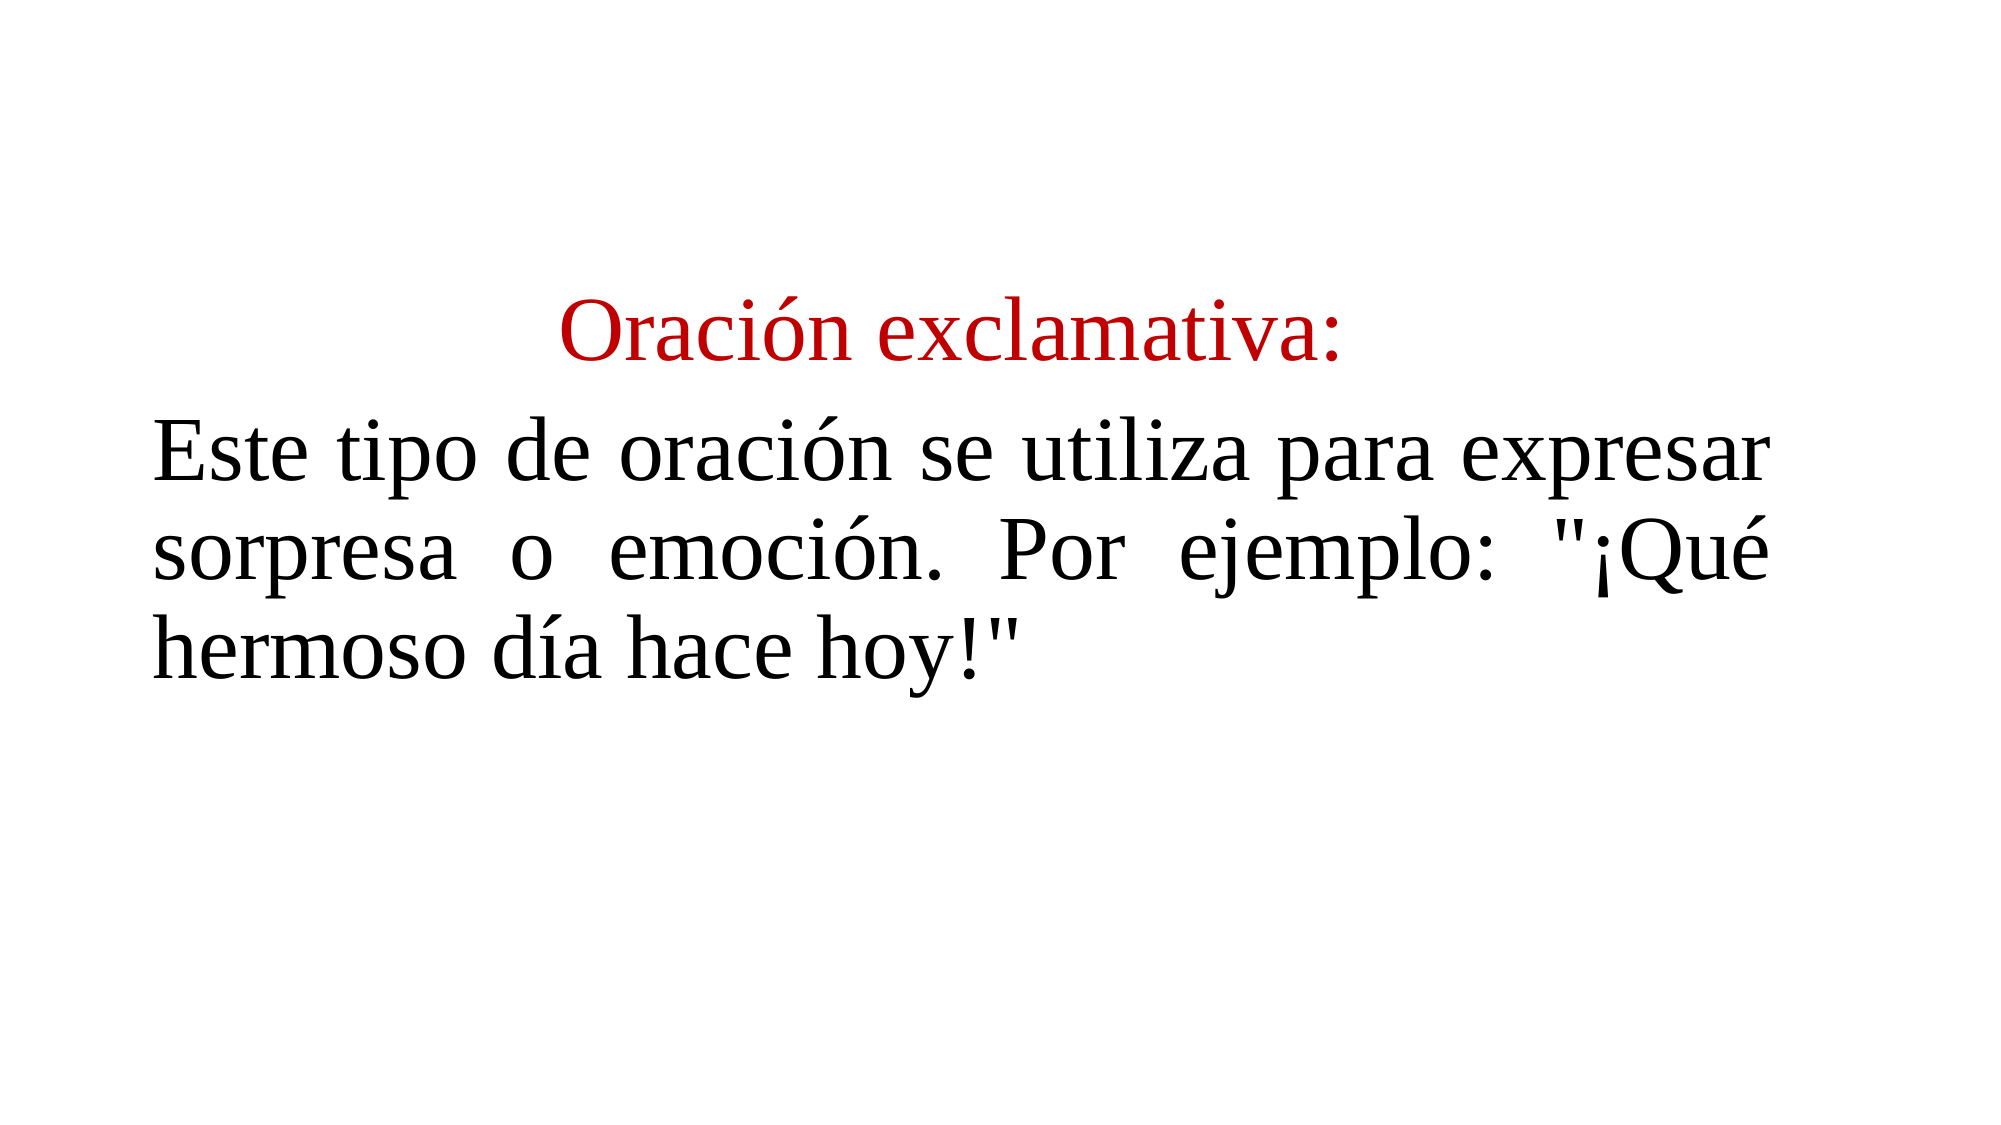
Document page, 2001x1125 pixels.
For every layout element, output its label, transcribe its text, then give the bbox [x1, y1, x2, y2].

list Oración exclamativa: Este tipo de oración se utiliza para expresar sorpresa o emoción. Por ejemplo: "¡Qué hermoso día hace hoy!" [137, 182, 1863, 1014]
